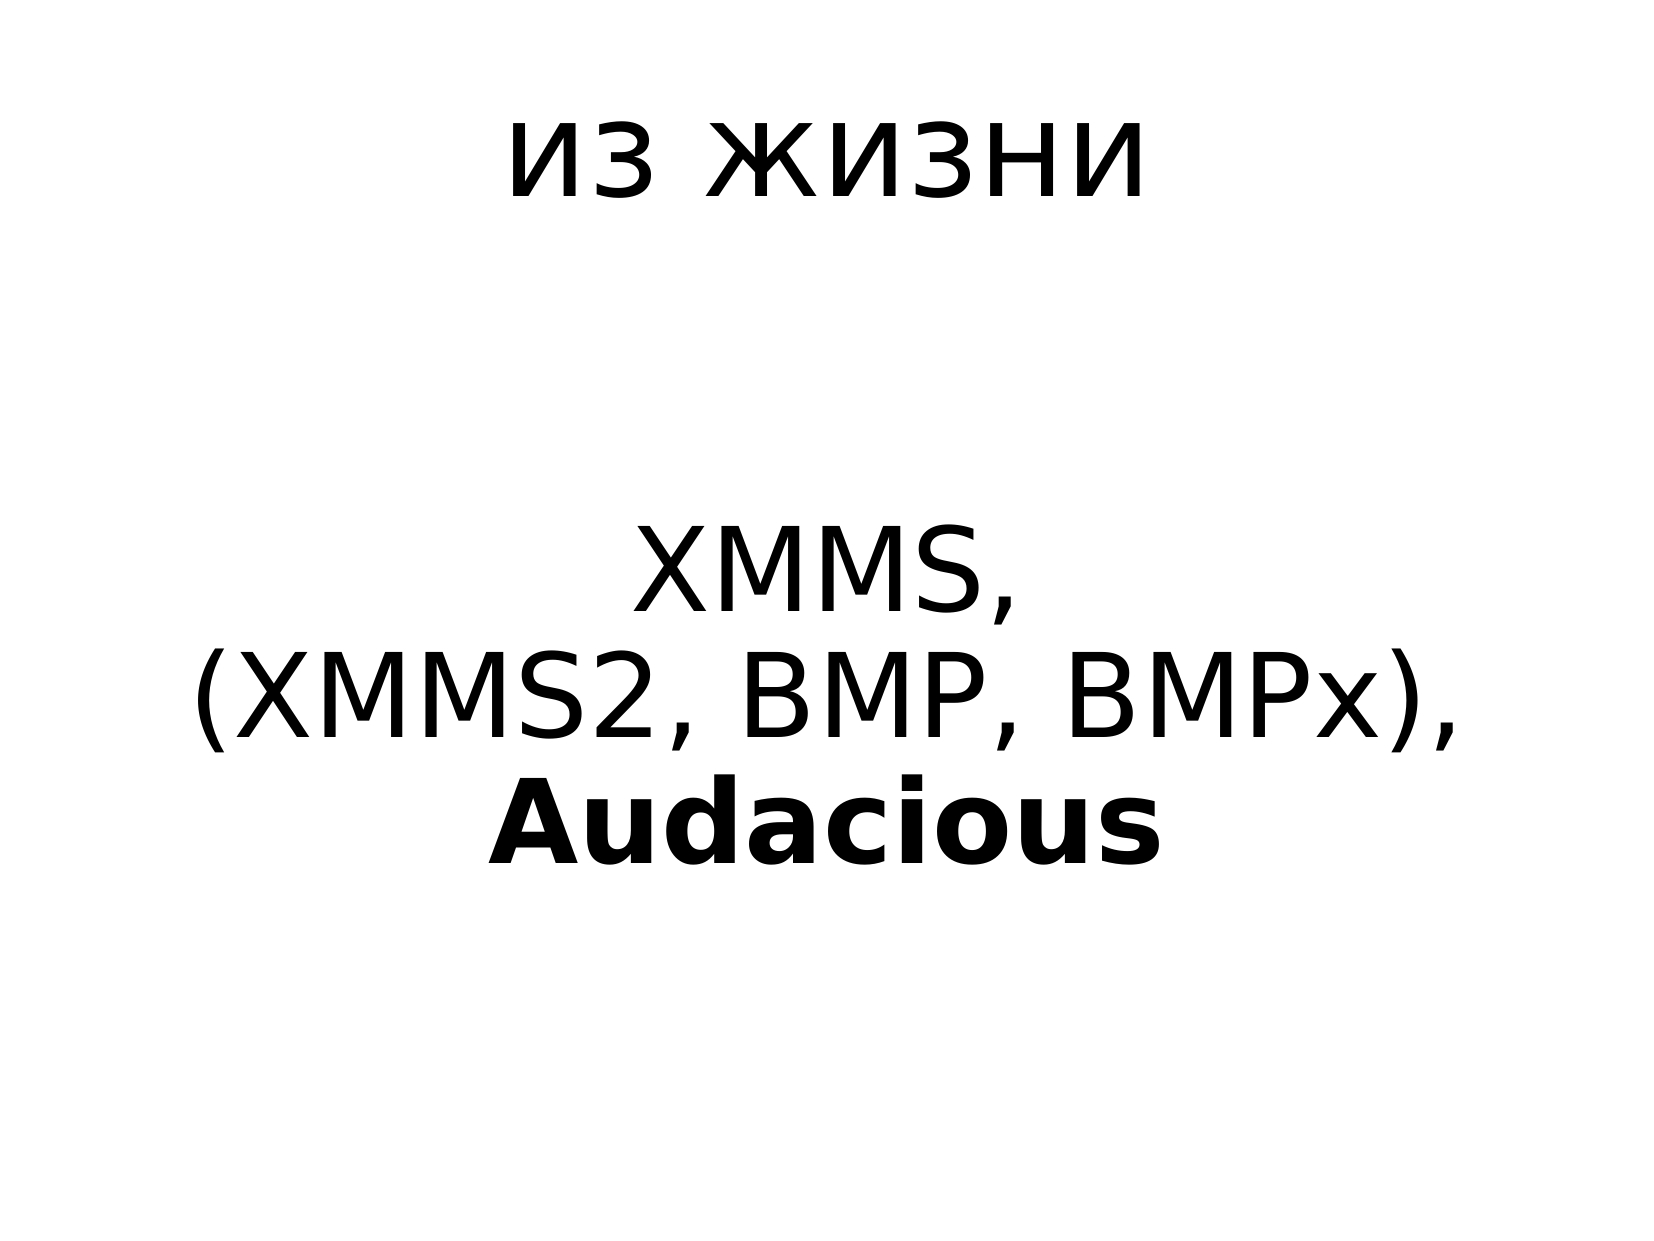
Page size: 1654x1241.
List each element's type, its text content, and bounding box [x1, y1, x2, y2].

title из жизни [82, 49, 1571, 257]
subtitle XMMS, (XMMS2, BMP, BMPx), Audacious [82, 290, 1571, 1109]
